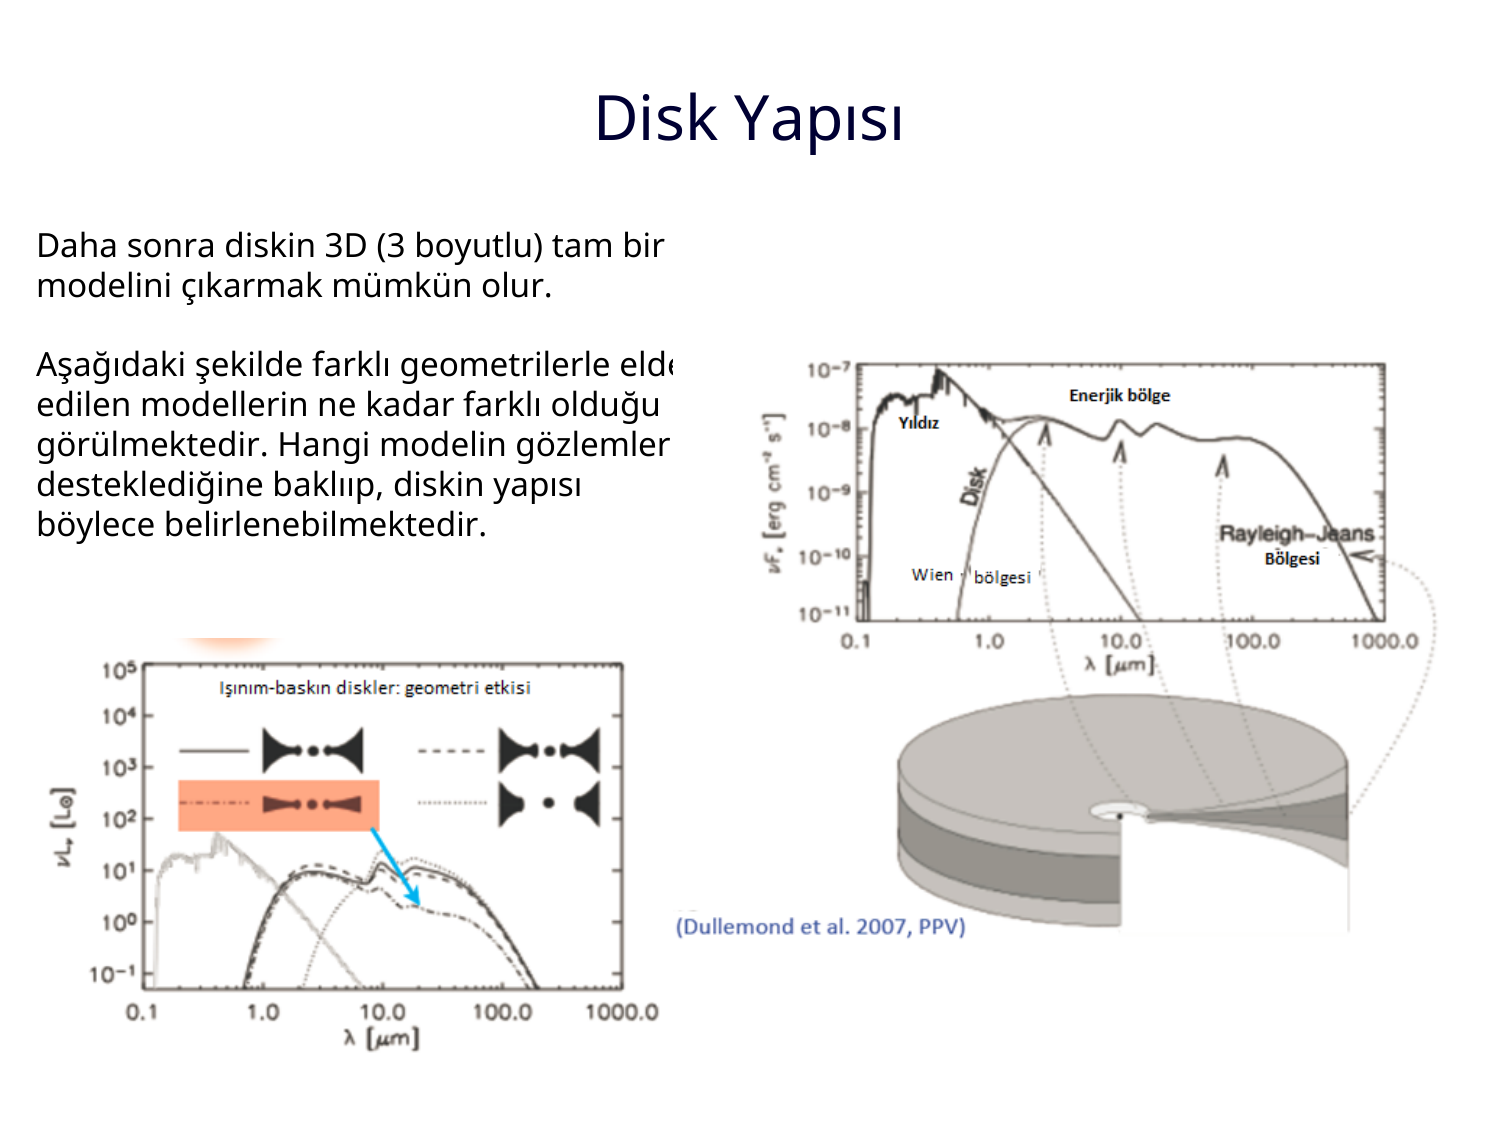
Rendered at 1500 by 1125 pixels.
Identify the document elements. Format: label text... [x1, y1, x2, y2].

picture [673, 345, 1456, 946]
picture [39, 638, 661, 1066]
text_box Daha sonra diskin 3D (3 boyutlu) tam bir modelini çıkarmak mümkün olur. Aşağıdaki şekilde farklı geometrilerle elde edilen modellerin ne kadar farklı olduğu görülmektedir. Hangi modelin gözlemleri desteklediğine baklııp, diskin yapısı böylece belirlenebilmektedir. [21, 216, 726, 591]
title Disk Yapısı [75, 21, 1426, 209]
